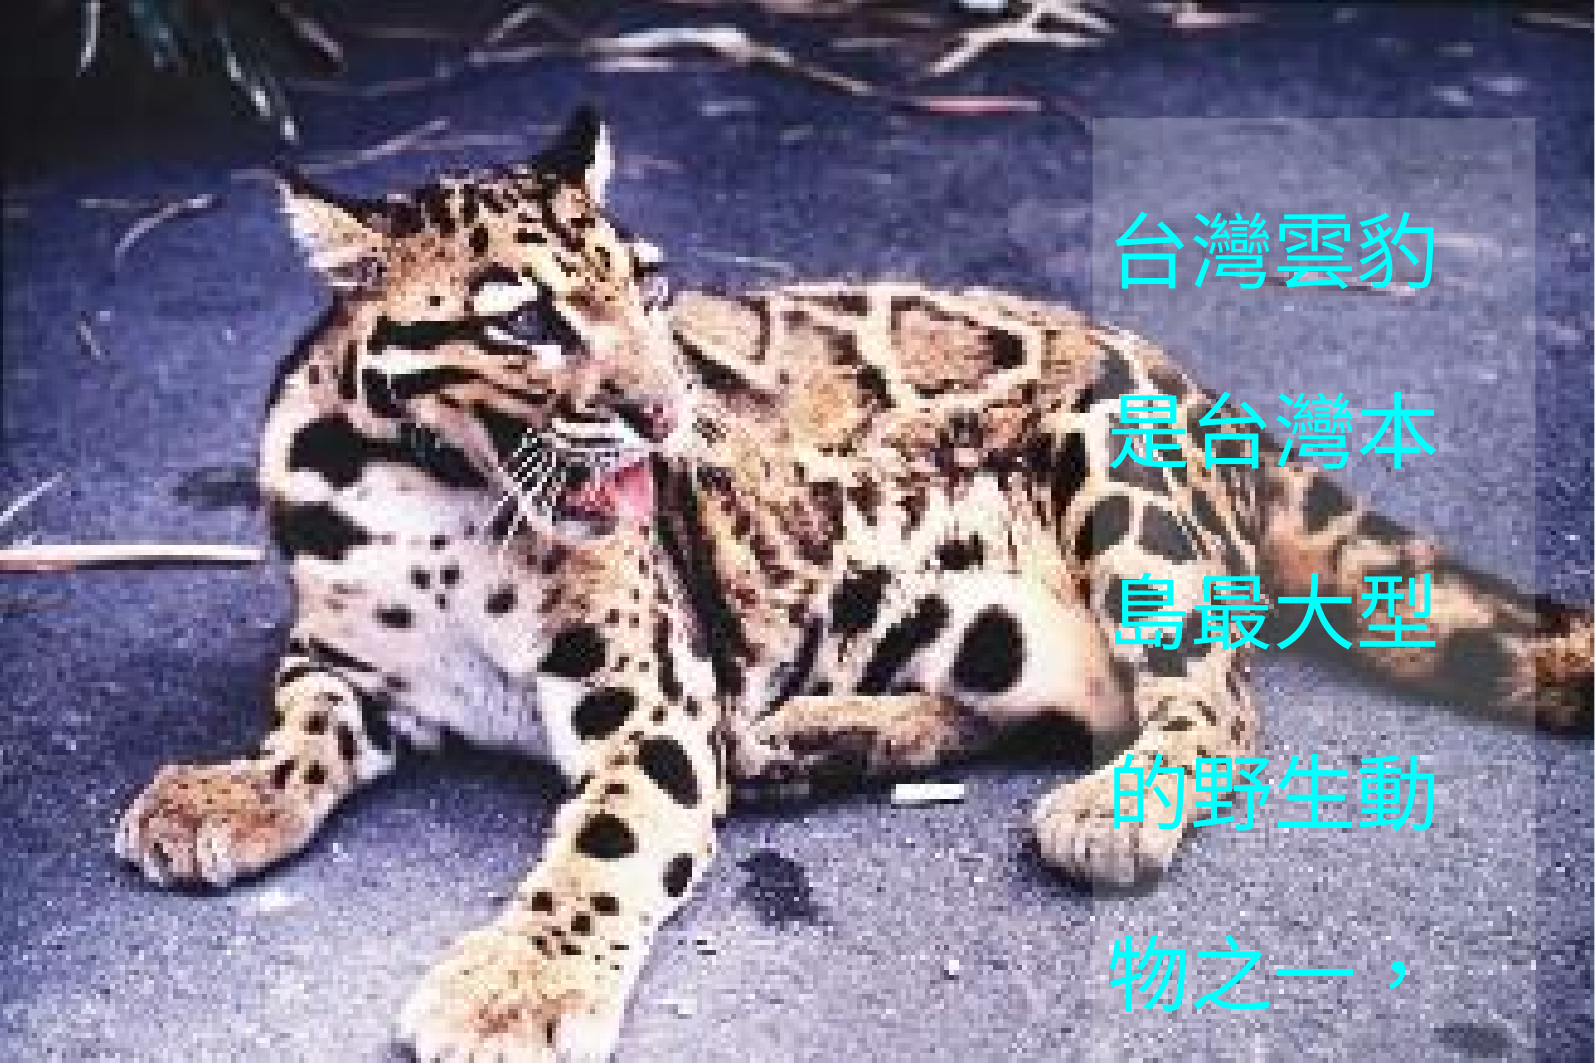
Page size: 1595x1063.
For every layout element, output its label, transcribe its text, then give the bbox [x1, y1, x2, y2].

picture [0, 0, 1595, 1063]
text_box 台灣雲豹是台灣本島最大型的野生動物之一，不過已經絕種了。 [1092, 118, 1536, 975]
